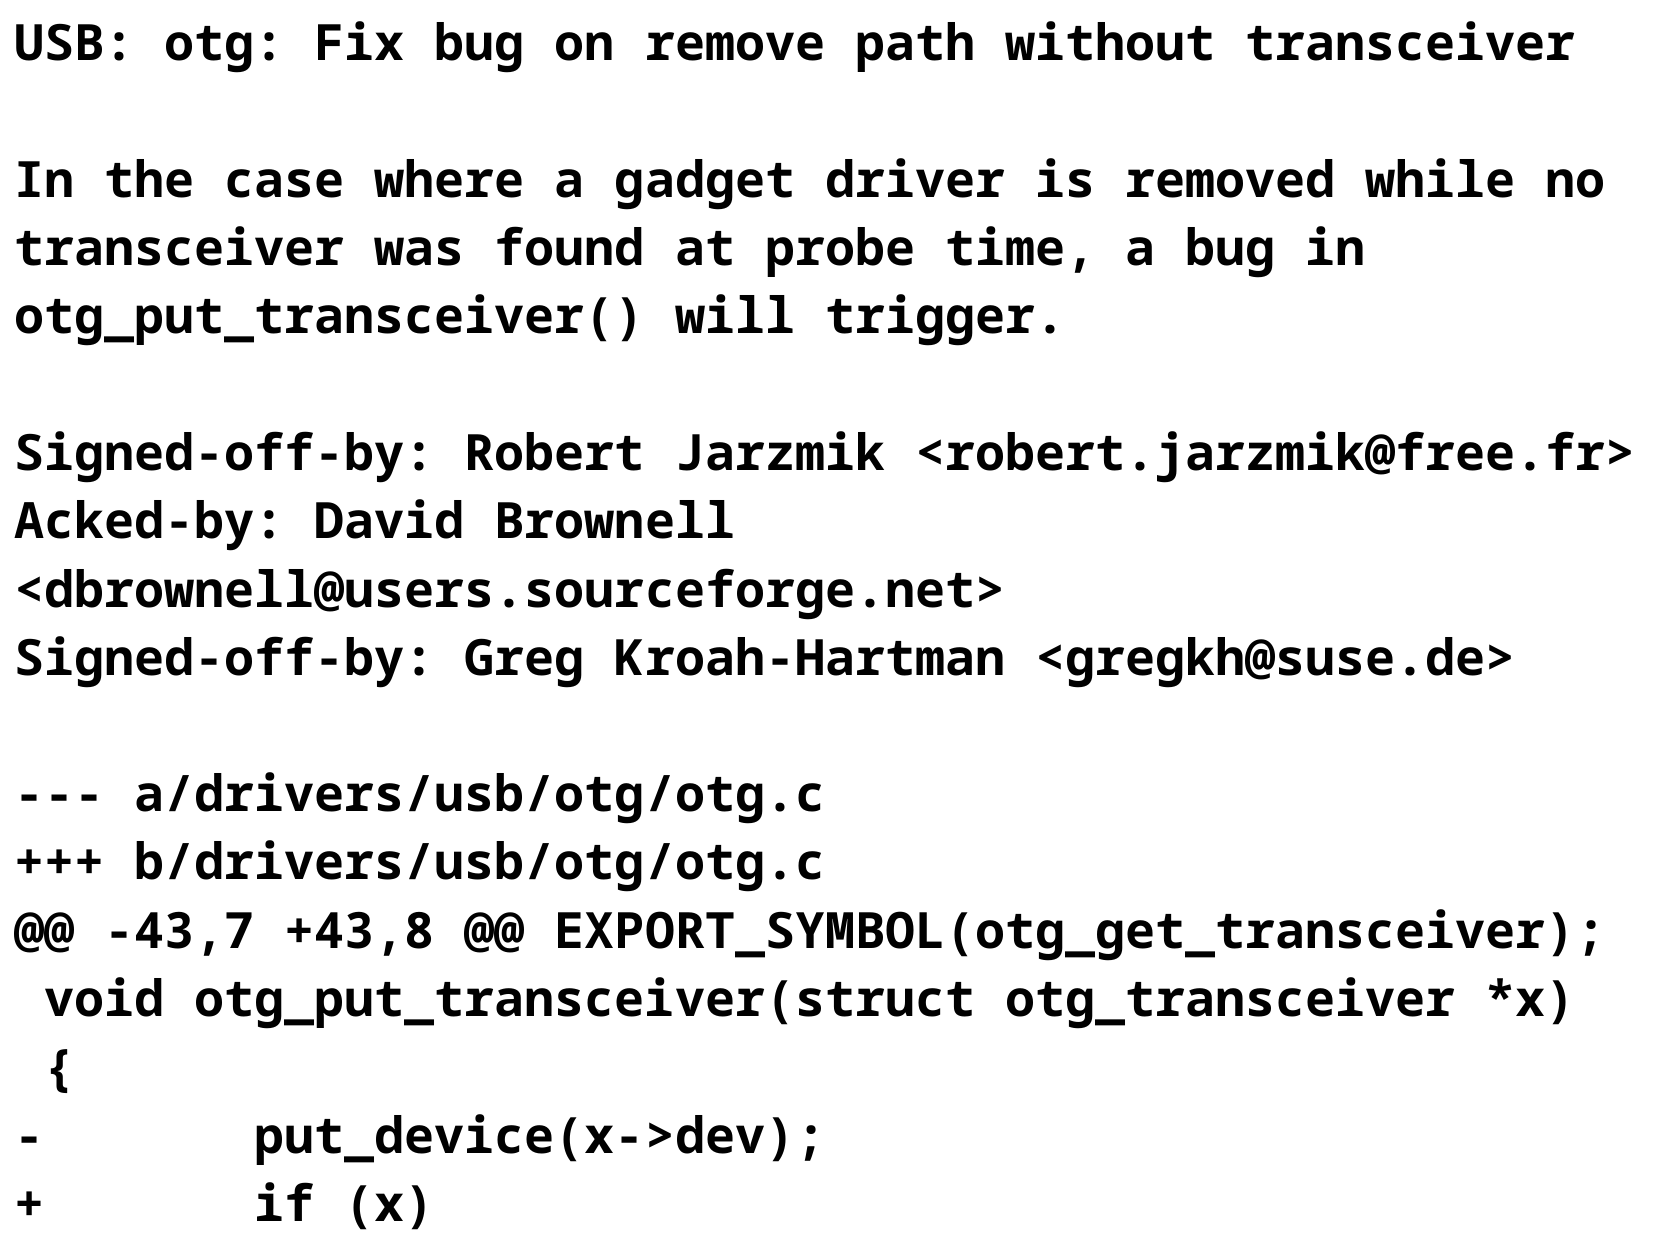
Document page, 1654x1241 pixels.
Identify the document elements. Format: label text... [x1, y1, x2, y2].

text_box USB: otg: Fix bug on remove path without transceiver In the case where a gadget driver is removed while no transceiver was found at probe time, a bug in otg_put_transceiver() will trigger. Signed-off-by: Robert Jarzmik <robert.jarzmik@free.fr> Acked-by: David Brownell <dbrownell@users.sourceforge.net> Signed-off-by: Greg Kroah-Hartman <gregkh@suse.de> --- a/drivers/usb/otg/otg.c +++ b/drivers/usb/otg/otg.c @@ -43,7 +43,8 @@ EXPORT_SYMBOL(otg_get_transceiver); void otg_put_transceiver(struct otg_transceiver *x) { - put_device(x->dev); + if (x) + put_device(x->dev); } [0, 0, 1654, 966]
